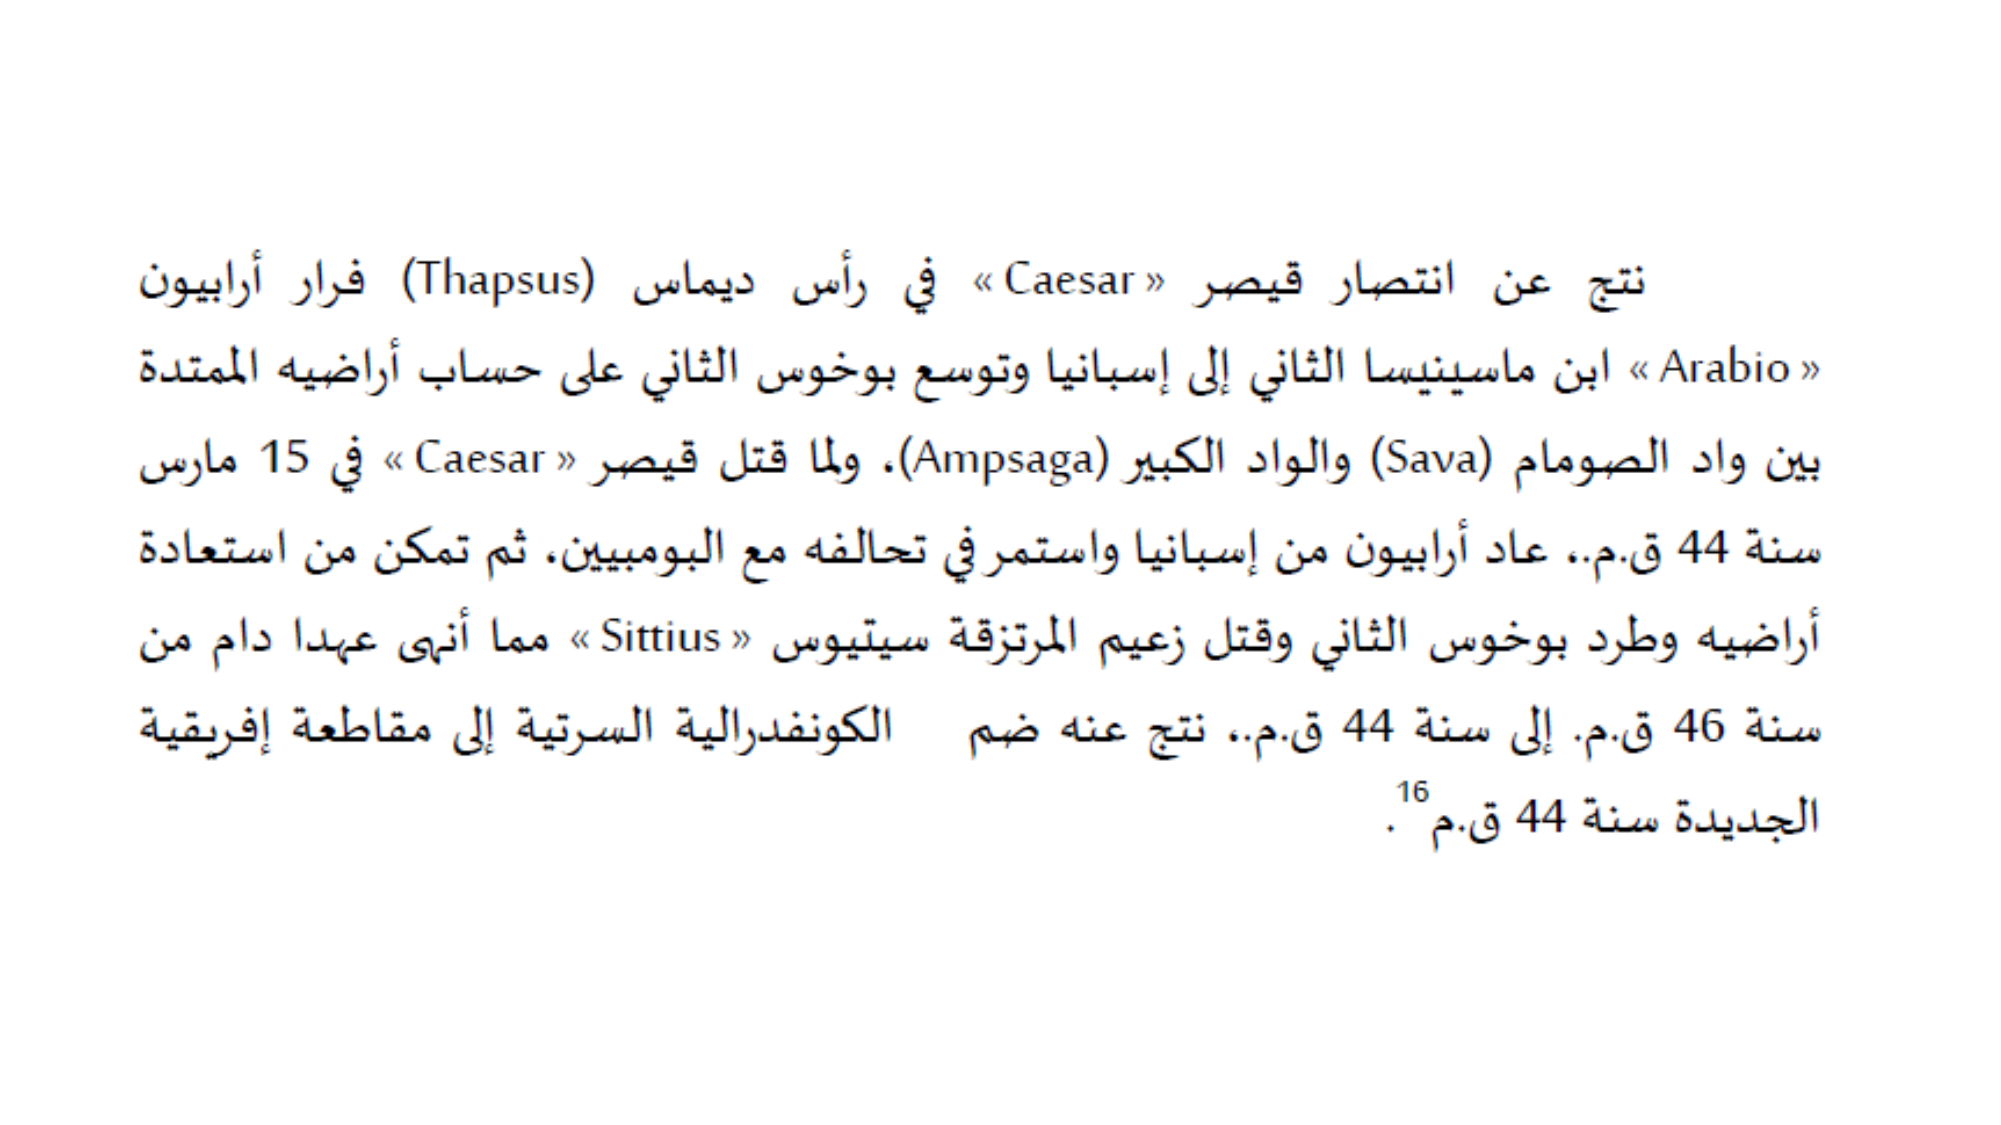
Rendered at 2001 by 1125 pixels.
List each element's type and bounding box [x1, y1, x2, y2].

picture [97, 241, 1851, 884]
